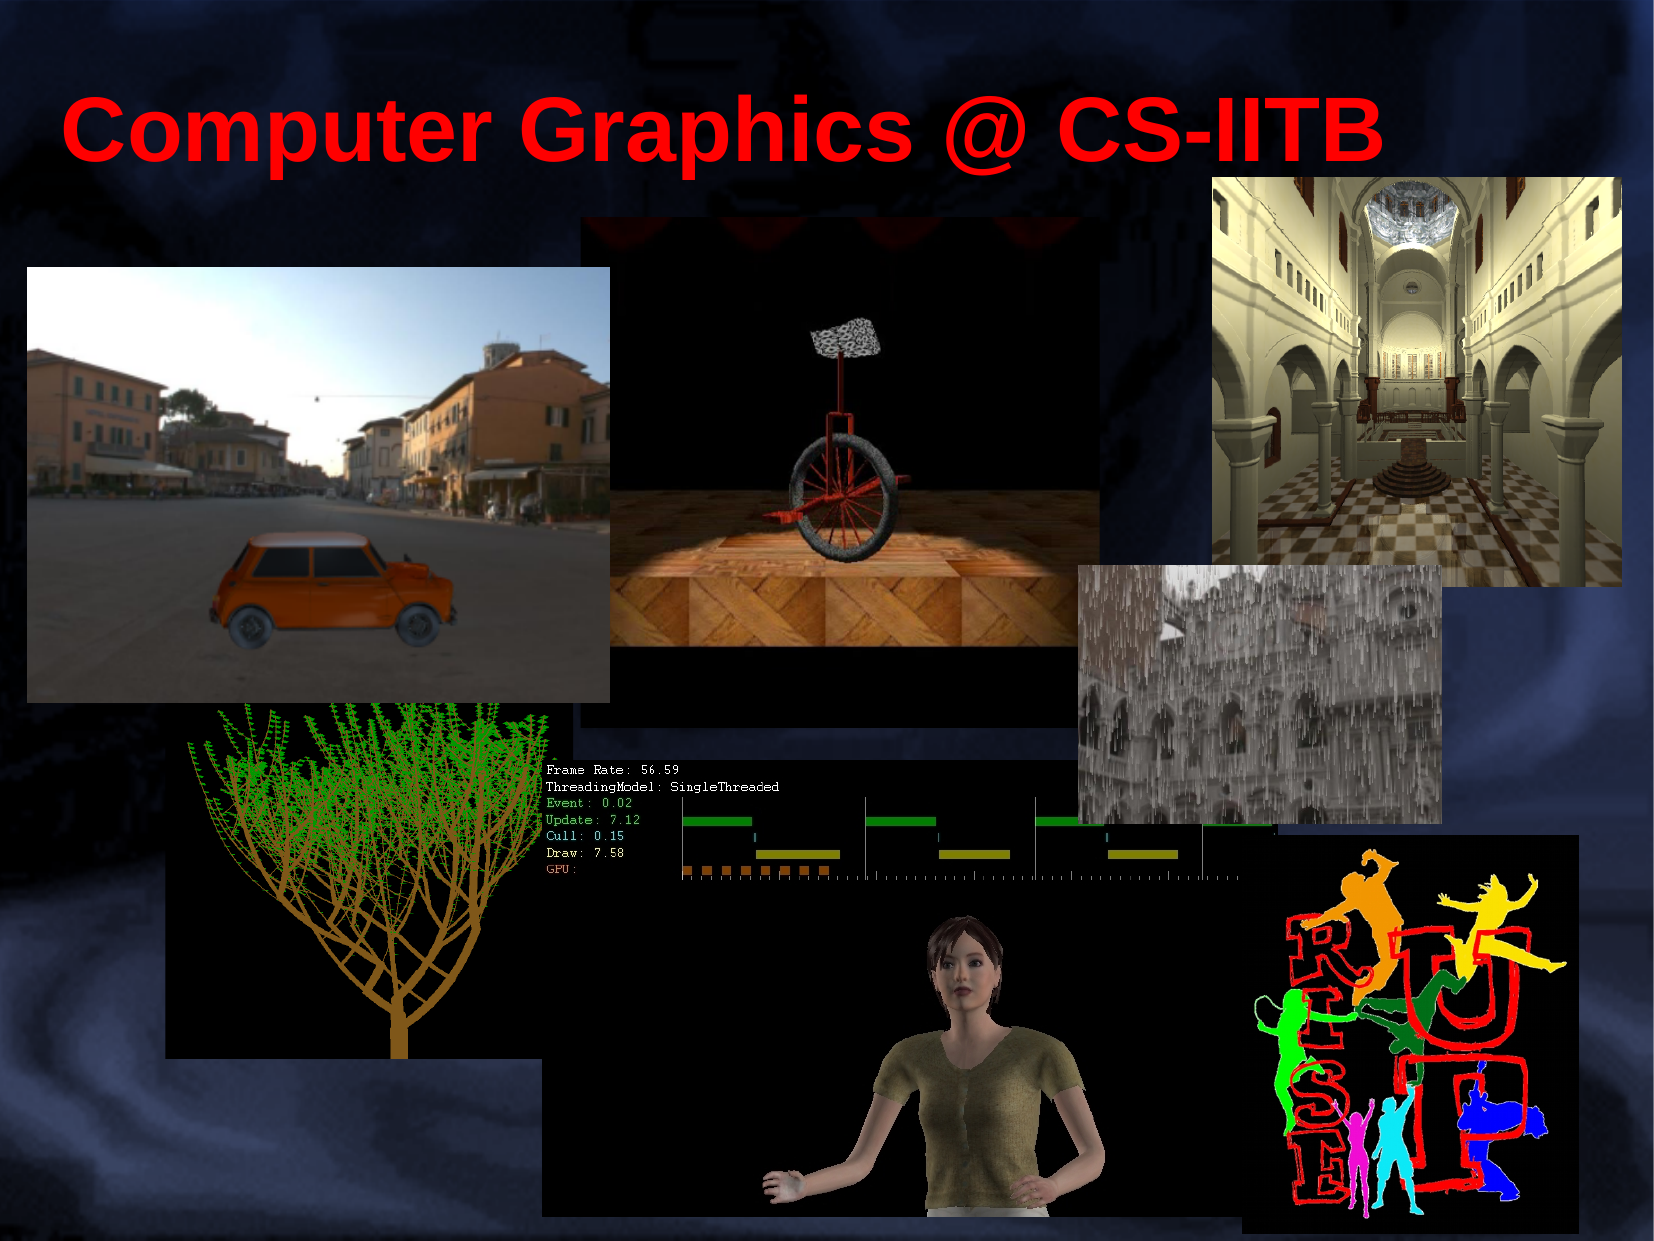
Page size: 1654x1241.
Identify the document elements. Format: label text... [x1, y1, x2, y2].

picture [0, 0, 1654, 1241]
title Computer Graphics @ CS-IITB [60, 25, 1452, 233]
